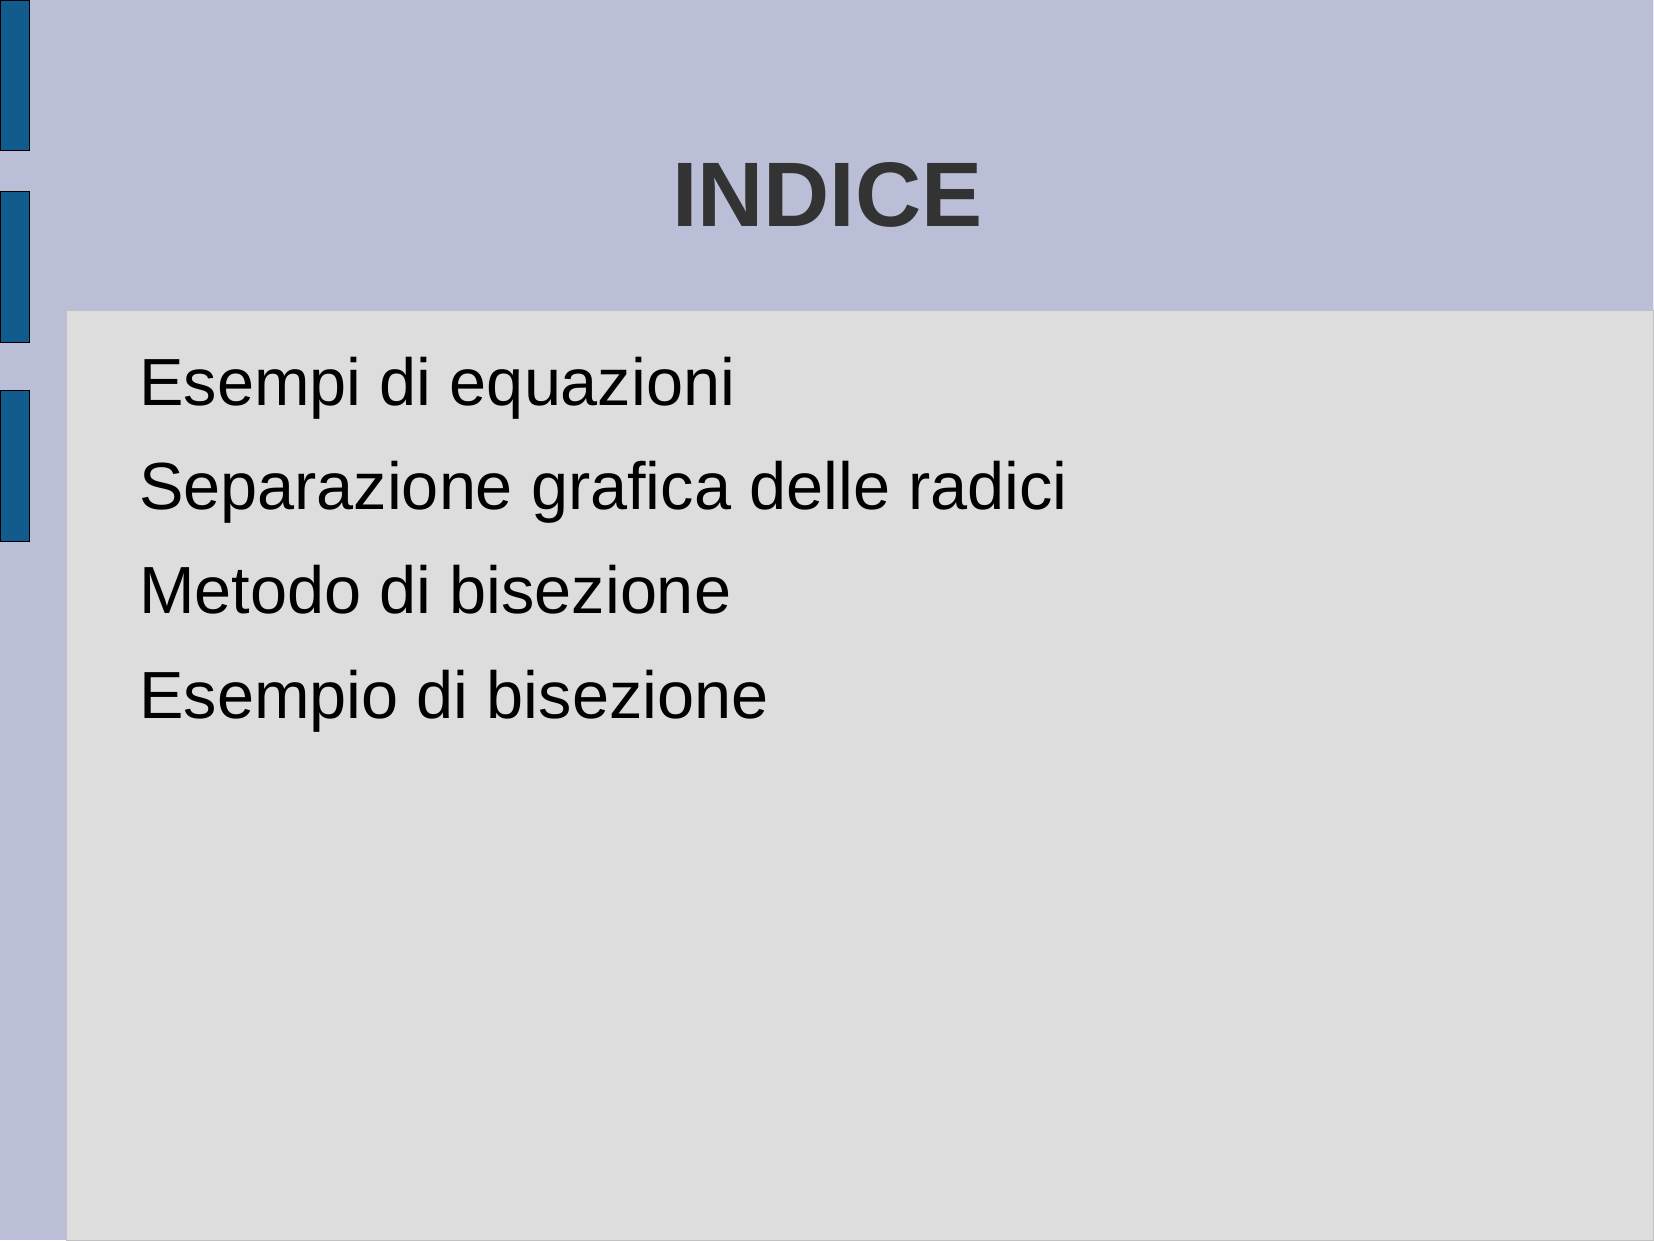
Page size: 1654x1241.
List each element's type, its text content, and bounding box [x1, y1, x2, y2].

title INDICE [121, 91, 1534, 299]
list Esempi di equazioni Separazione grafica delle radici Metodo di bisezione Esempio di bisezione [121, 344, 1534, 1112]
